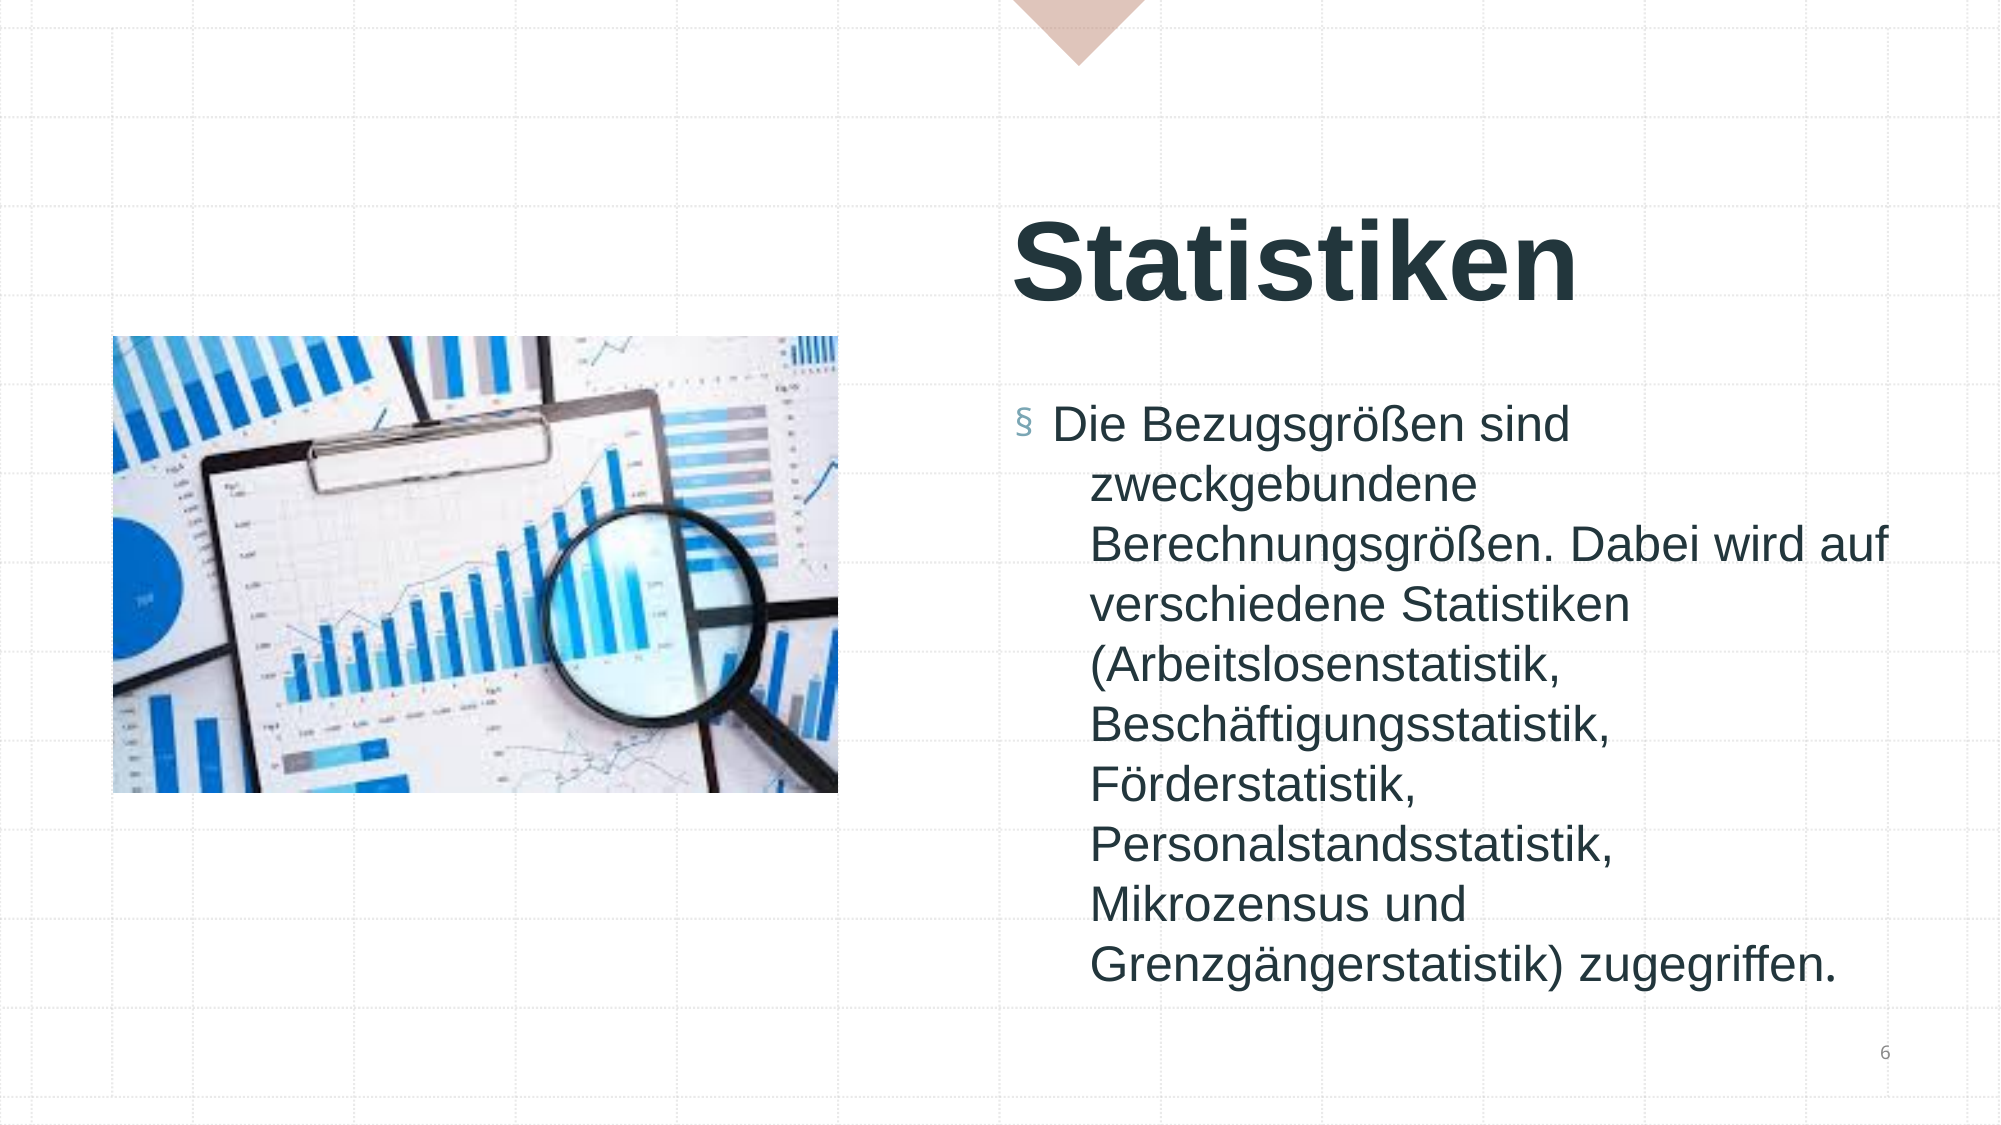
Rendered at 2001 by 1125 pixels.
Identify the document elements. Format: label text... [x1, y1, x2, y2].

title Statistiken [996, 65, 1871, 331]
picture [113, 337, 838, 793]
text_box [0, 0, 2000, 1125]
list Die Bezugsgrößen sind zweckgebundene Berechnungsgrößen. Dabei wird auf verschiedene Statistiken (Arbeitslosenstatistik, Beschäftigungsstatistik, Förderstatistik, Personalstandsstatistik, Mikrozensus und Grenzgängerstatistik) zugegriffen. [999, 384, 1905, 1008]
